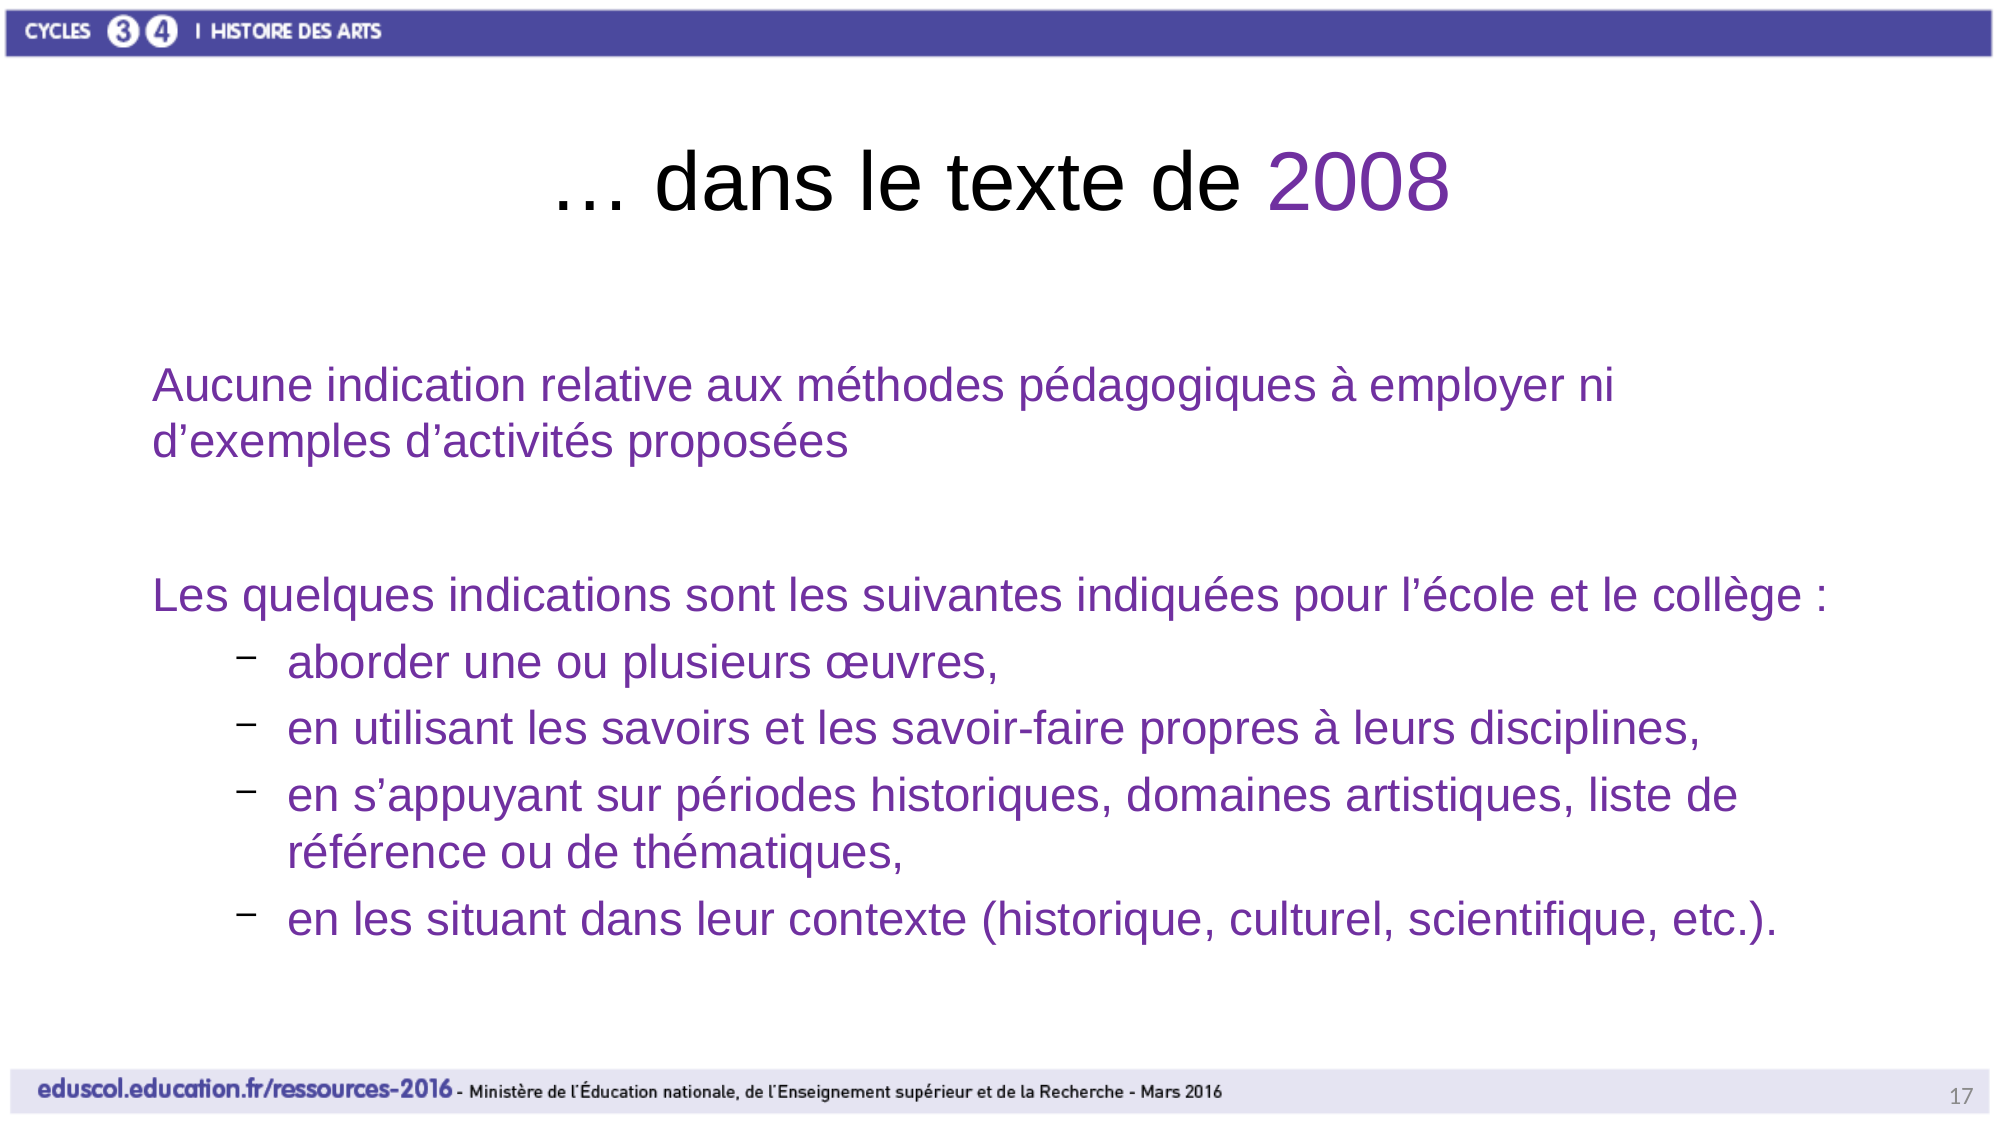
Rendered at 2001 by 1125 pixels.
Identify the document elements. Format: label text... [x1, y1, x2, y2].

title … dans le texte de 2008 [137, 67, 1863, 286]
picture [0, 1058, 2000, 1125]
picture [0, 0, 2000, 67]
slide_number <numéro> [1918, 1065, 1990, 1125]
list Aucune indication relative aux méthodes pédagogiques à employer ni d’exemples d’activités proposées Les quelques indications sont les suivantes indiquées pour l’école et le collège : aborder une ou plusieurs œuvres, en utilisant les savoirs et les savoir-faire propres à leurs disciplines, en s’appuyant sur périodes historiques, domaines artistiques, liste de référence ou de thématiques, en les situant dans leur contexte (historique, culturel, scientifique, etc.). [137, 346, 1863, 1045]
